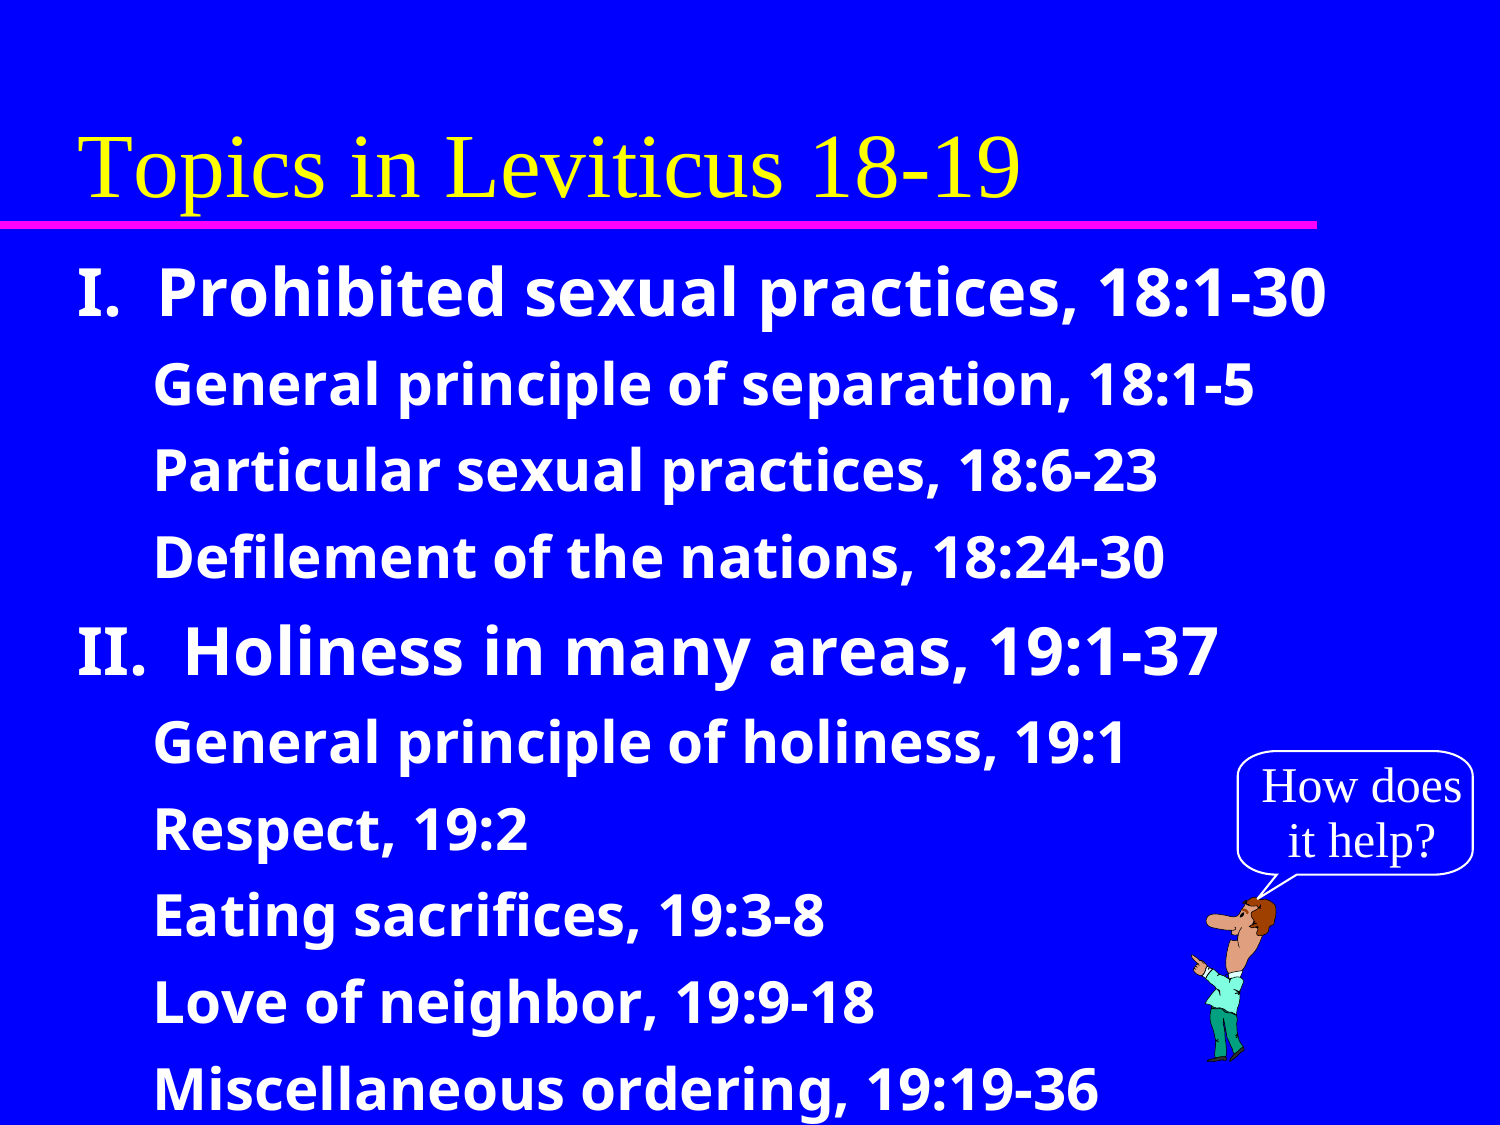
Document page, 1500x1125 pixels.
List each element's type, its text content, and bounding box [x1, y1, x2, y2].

title Topics in Leviticus 18-19 [62, 43, 1338, 225]
list I. Prohibited sexual practices, 18:1-30 General principle of separation, 18:1-5 Particular sexual practices, 18:6-23 Defilement of the nations, 18:24-30 II. Holiness in many areas, 19:1-37 General principle of holiness, 19:1 Respect, 19:2 Eating sacrifices, 19:3-8 Love of neighbor, 19:9-18 Miscellaneous ordering, 19:19-36 Summary: keep my decrees, 19:37 [62, 237, 1450, 1125]
chart [1190, 896, 1277, 1063]
text_box How does it help? [1237, 751, 1473, 899]
